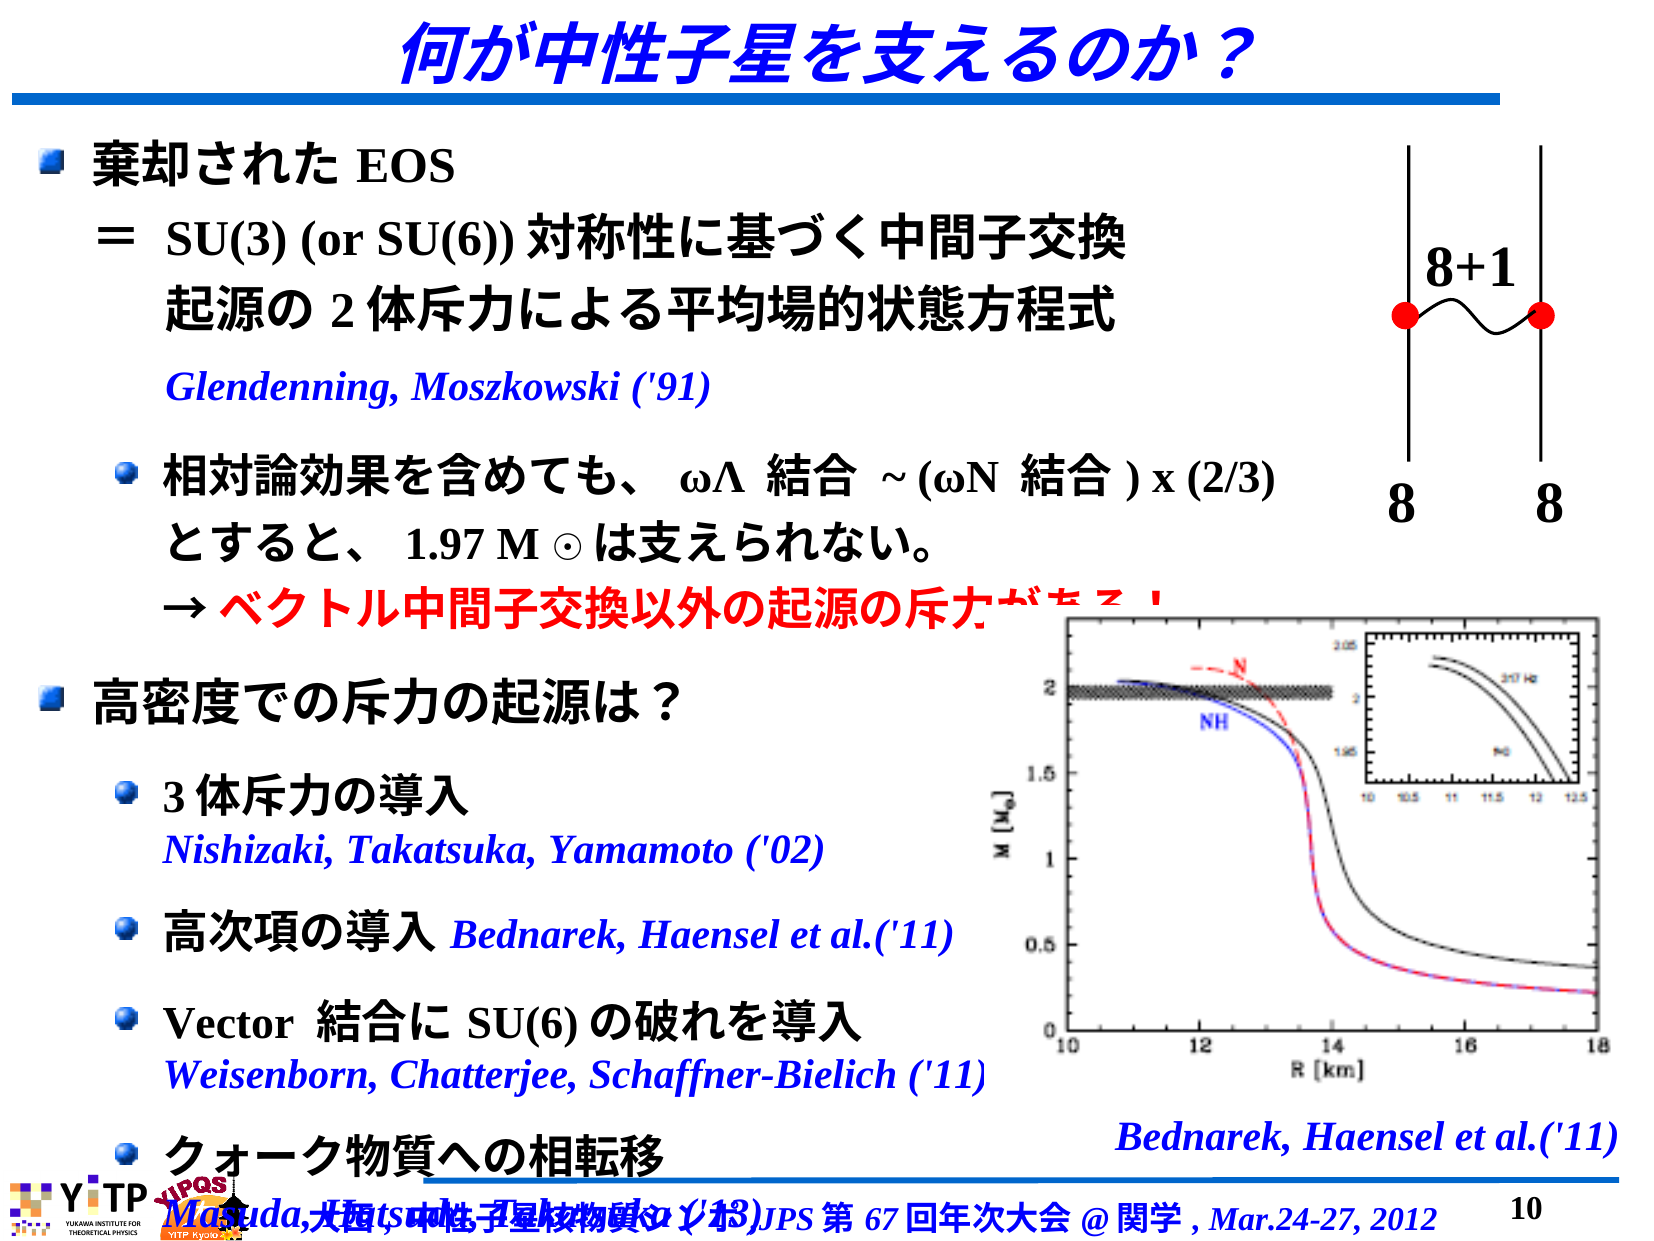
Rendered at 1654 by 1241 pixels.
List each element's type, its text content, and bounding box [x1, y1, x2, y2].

picture [984, 605, 1621, 1086]
text_box Bednarek, Haensel et al.('11) [1115, 1113, 1621, 1161]
text_box 8 [1535, 470, 1563, 537]
title 何が中性子星を支えるのか？ [0, 0, 1654, 99]
picture [115, 1143, 138, 1165]
text_box 8 [1387, 470, 1416, 537]
list 棄却されたEOS ＝ SU(3) (or SU(6))対称性に基づく中間子交換 起源の2体斥力による平均場的状態方程式 Glendenning, Moszkowski ('91) 相対論効果を含めても、ωΛ 結合 ~ (ωN 結合) x (2/3) とすると、1.97 M ☉は支えられない。 → ベクトル中間子交換以外の起源の斥力がある！ 高密度での斥力の起源は？ 3体斥力の導入 Nishizaki, Takatsuka, Yamamoto ('02) 高次項の導入Bednarek, Haensel et al.('11) Vector 結合にSU(6)の破れを導入 Weisenborn, Chatterjee, Schaffner-Bielich ('11) クォーク物質への相転移 Masuda, Hatsuda, Takatsuka ('13) [20, 124, 1621, 1133]
picture [3, 1169, 249, 1241]
text_box 8+1 [1425, 233, 1554, 300]
text_box [1529, 303, 1554, 328]
text_box [1393, 303, 1418, 328]
